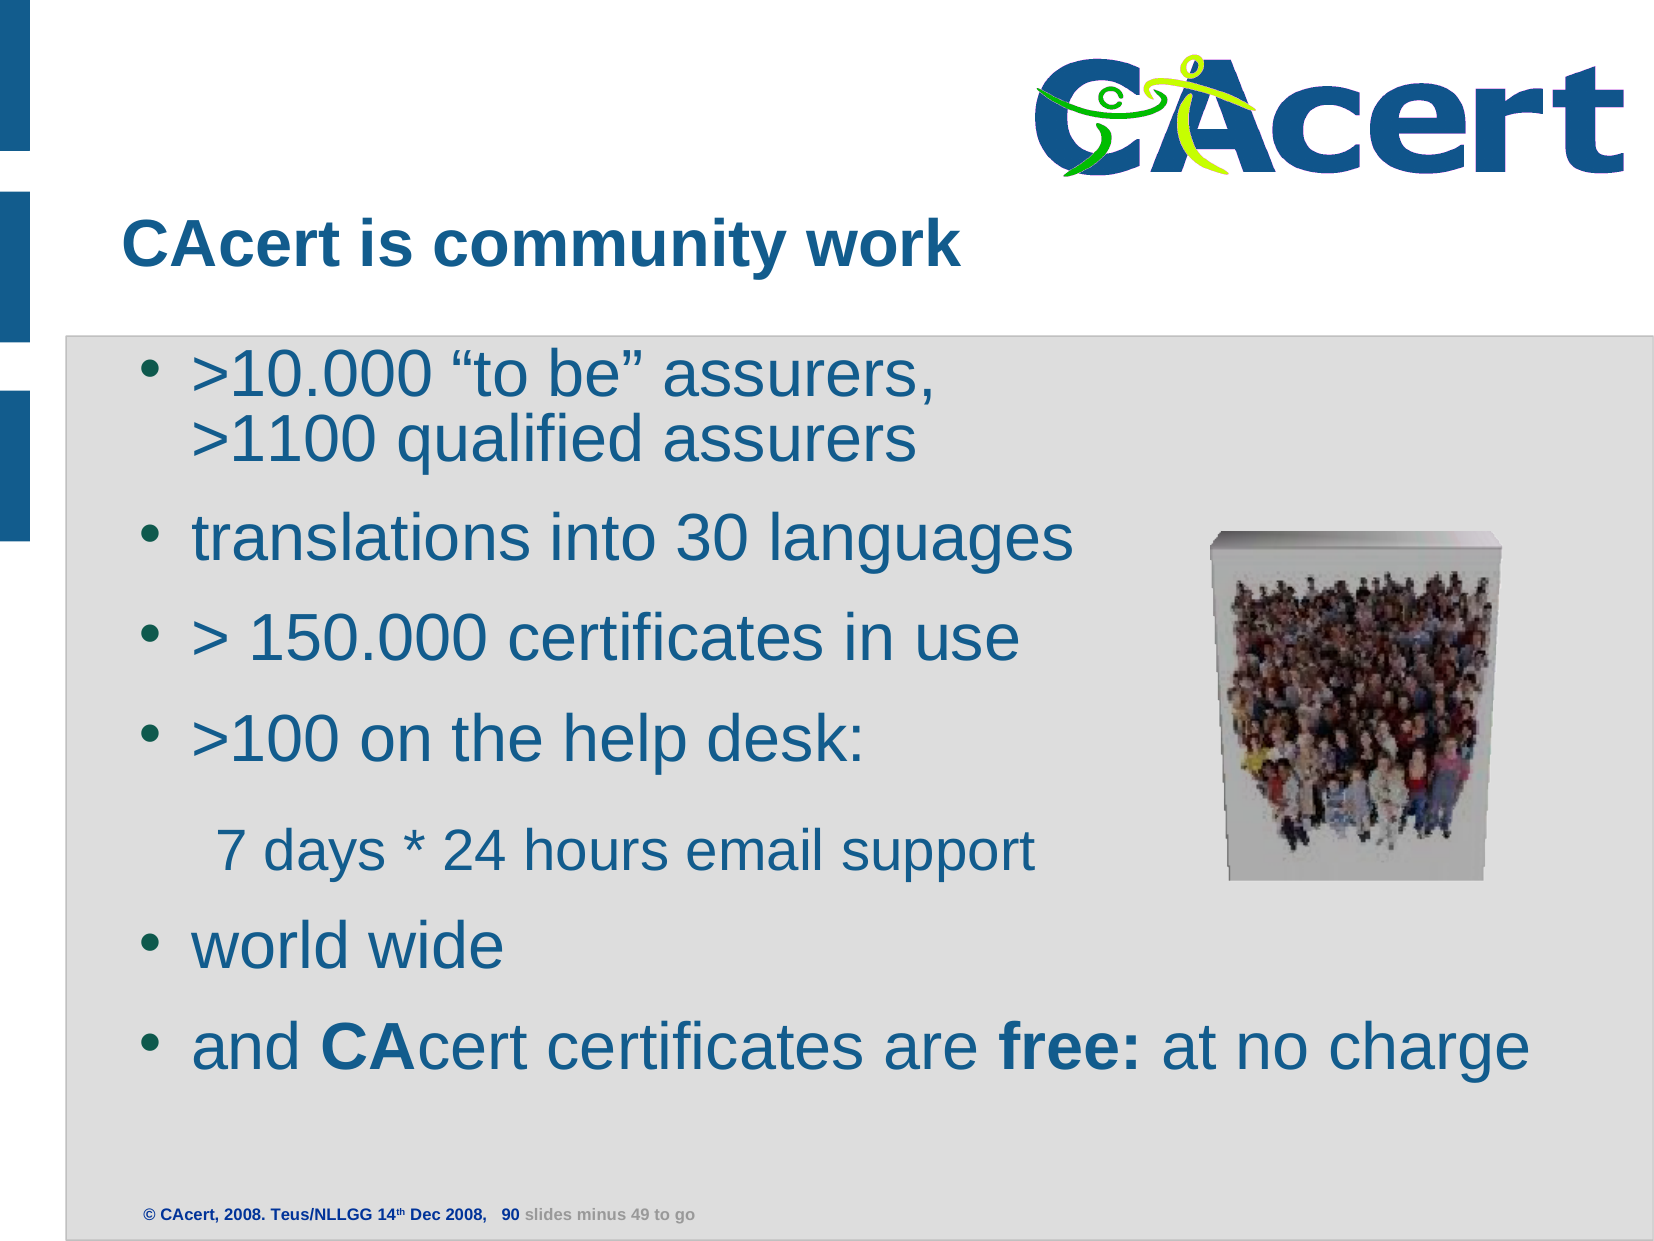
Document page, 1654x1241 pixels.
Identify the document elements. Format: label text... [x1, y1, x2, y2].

list >10.000 “to be” assurers, >1100 qualified assurers translations into 30 languages > 150.000 certificates in use >100 on the help desk: 7 days * 24 hours email support world wide and CAcert certificates are free: at no charge [121, 344, 1596, 1174]
picture [1033, 53, 1625, 178]
picture [1210, 531, 1506, 886]
title CAcert is community work [121, 184, 1534, 309]
